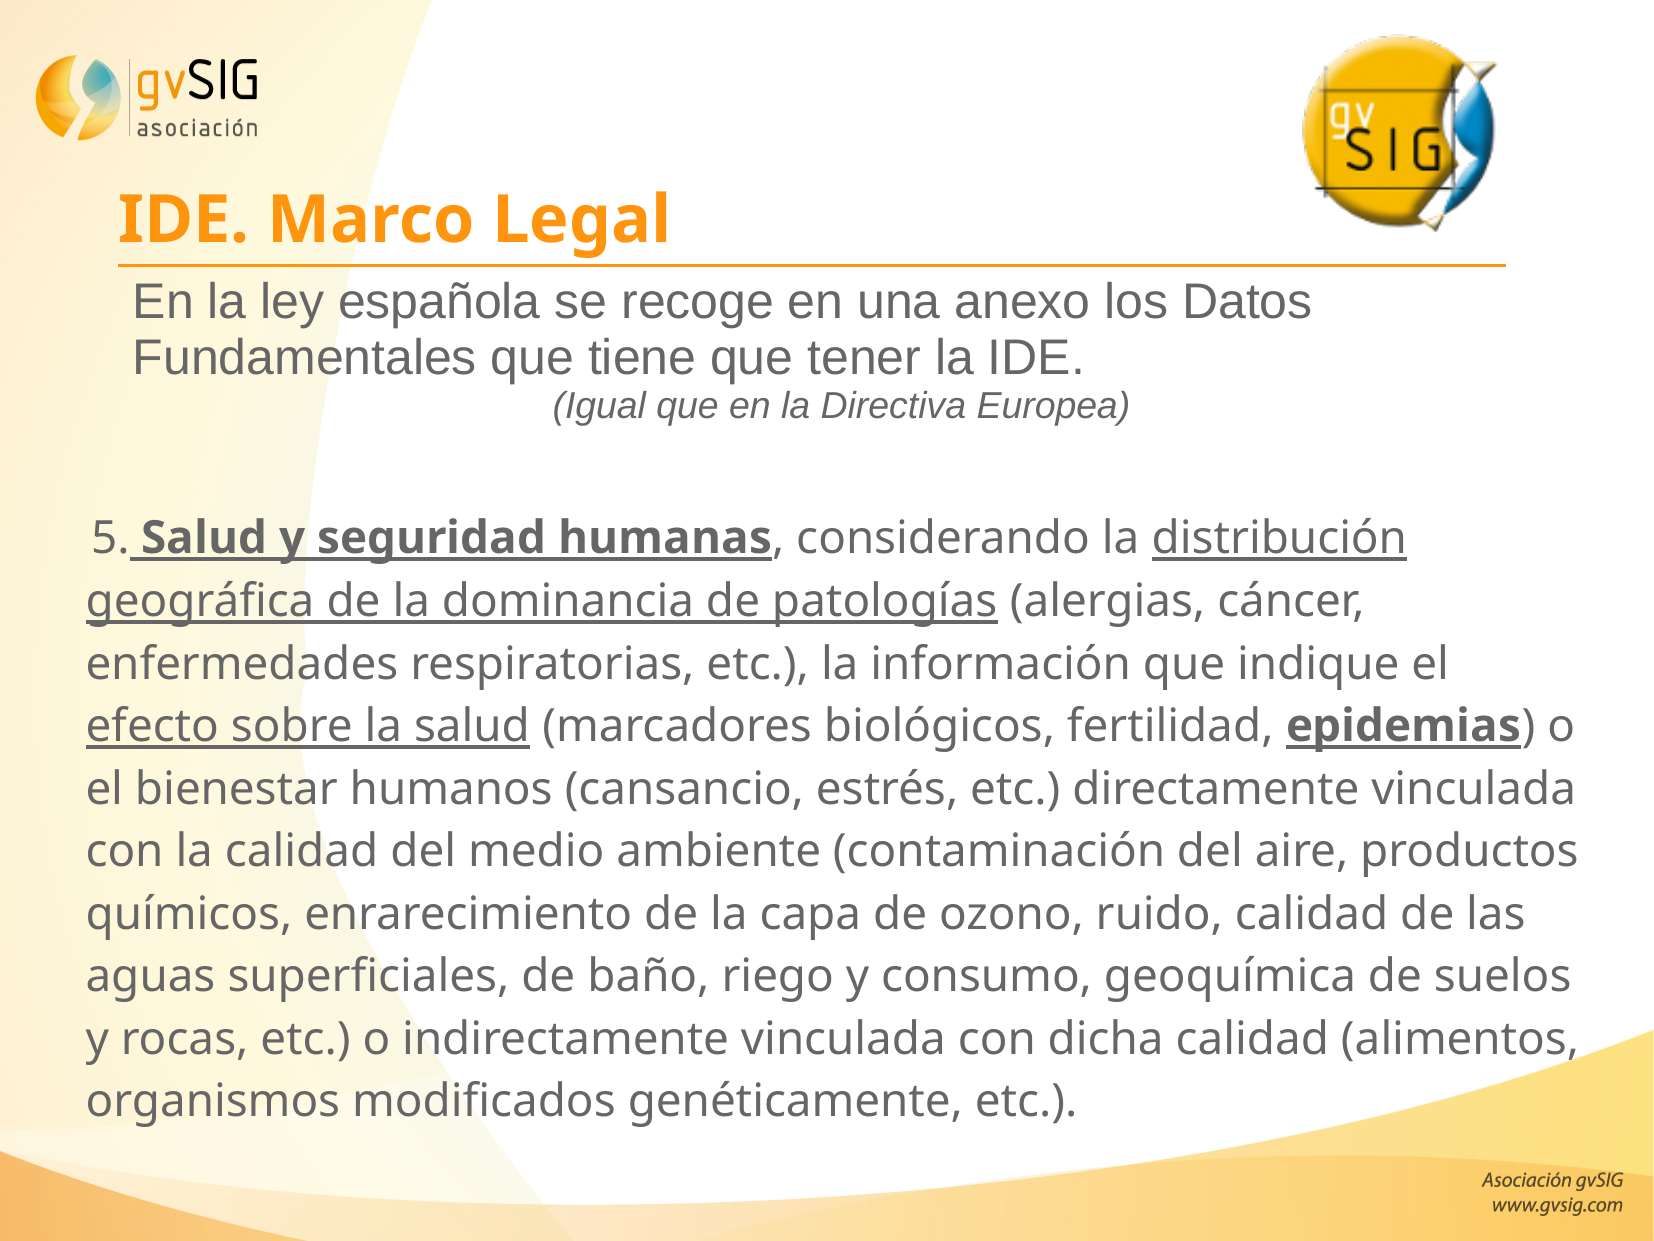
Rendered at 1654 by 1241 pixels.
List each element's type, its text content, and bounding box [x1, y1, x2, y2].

text_box 5. Salud y seguridad humanas, considerando la distribución geográfica de la dominancia de patologías (alergias, cáncer, enfermedades respiratorias, etc.), la información que indique el efecto sobre la salud (marcadores biológicos, fertilidad, epidemias) o el bienestar humanos (cansancio, estrés, etc.) directamente vinculada con la calidad del medio ambiente (contaminación del aire, productos químicos, enrarecimiento de la capa de ozono, ruido, calidad de las aguas superficiales, de baño, riego y consumo, geoquímica de suelos y rocas, etc.) o indirectamente vinculada con dicha calidad (alimentos, organismos modificados genéticamente, etc.). [70, 497, 1597, 1099]
picture [0, 0, 1654, 1241]
text_box IDE. Marco Legal [118, 177, 1247, 256]
text_box En la ley española se recoge en una anexo los Datos Fundamentales que tiene que tener la IDE. (Igual que en la Directiva Europea) [118, 265, 1565, 477]
